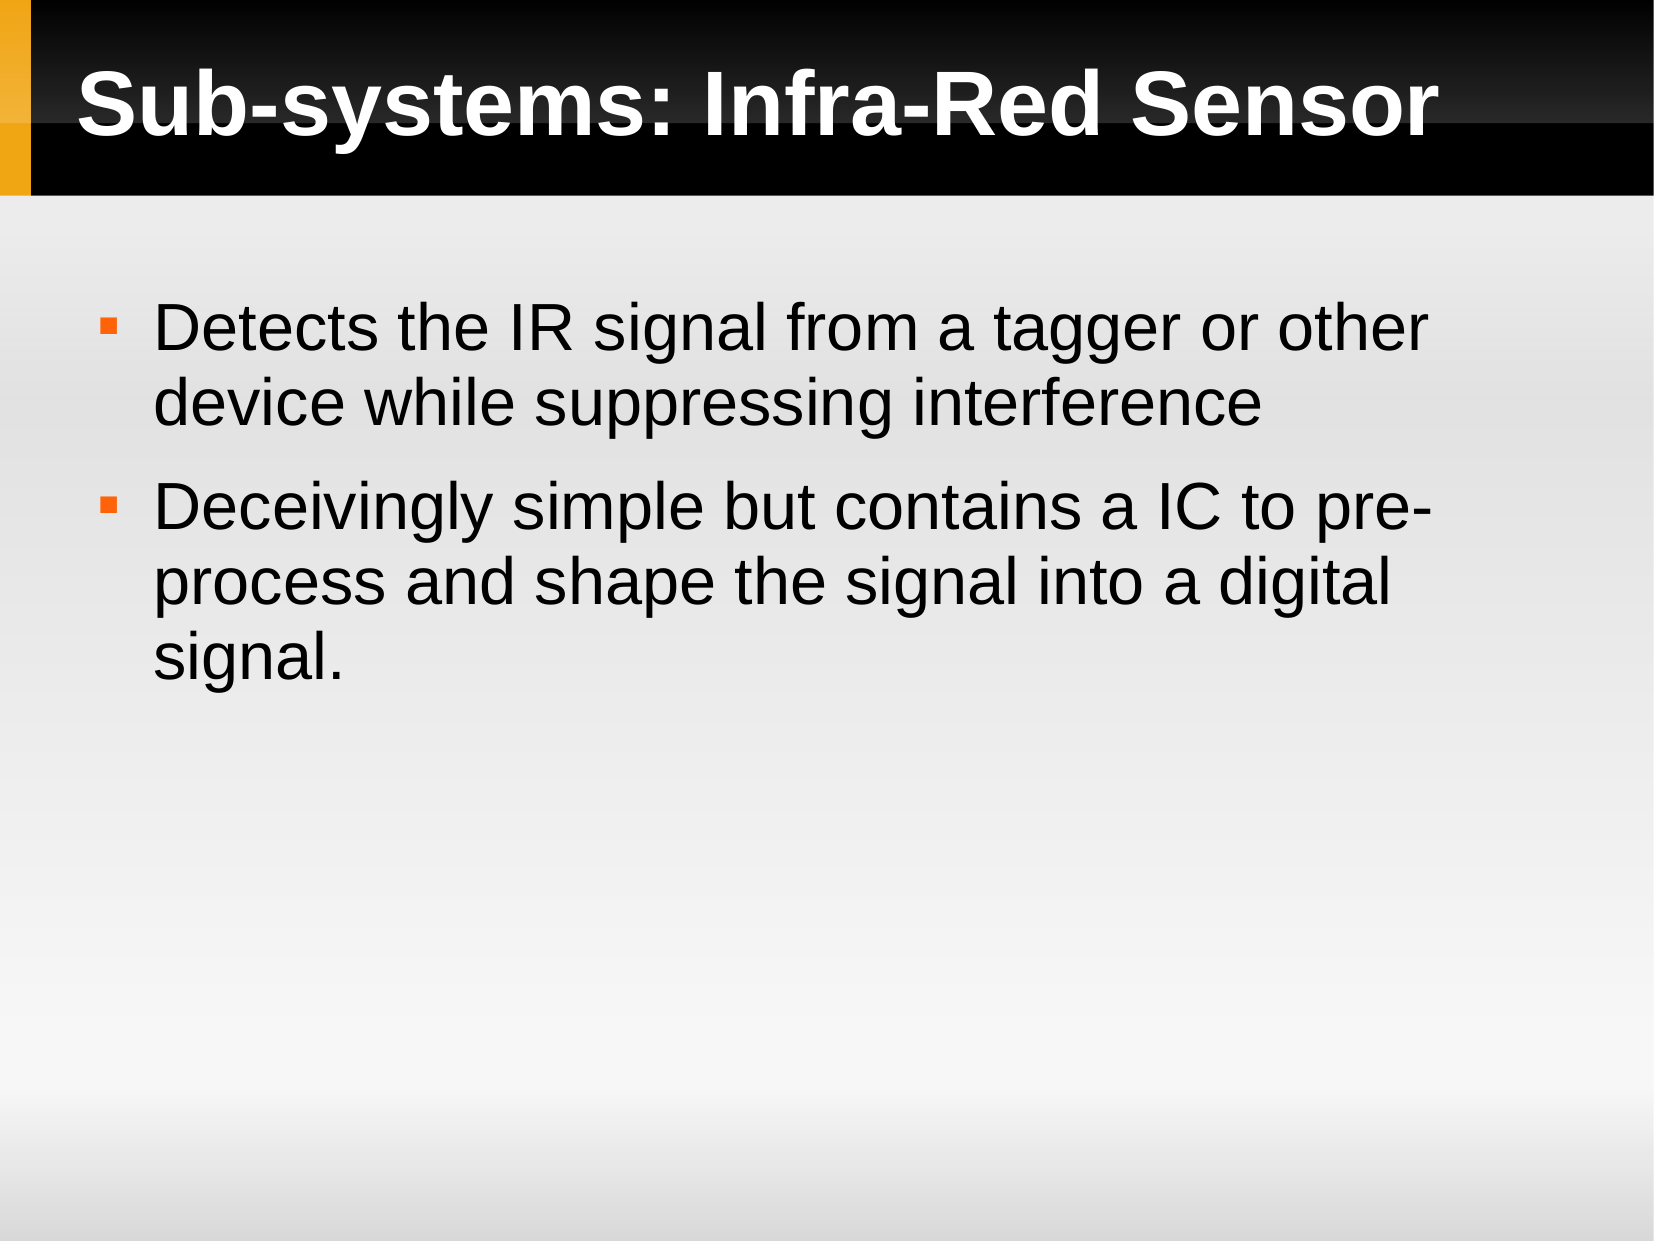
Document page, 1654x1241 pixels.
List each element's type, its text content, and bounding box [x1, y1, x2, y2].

picture [0, 0, 1654, 1241]
list Detects the IR signal from a tagger or other device while suppressing interference Deceivingly simple but contains a IC to pre-process and shape the signal into a digital signal. [82, 290, 1571, 1094]
title Sub-systems: Infra-Red Sensor [76, 7, 1565, 200]
